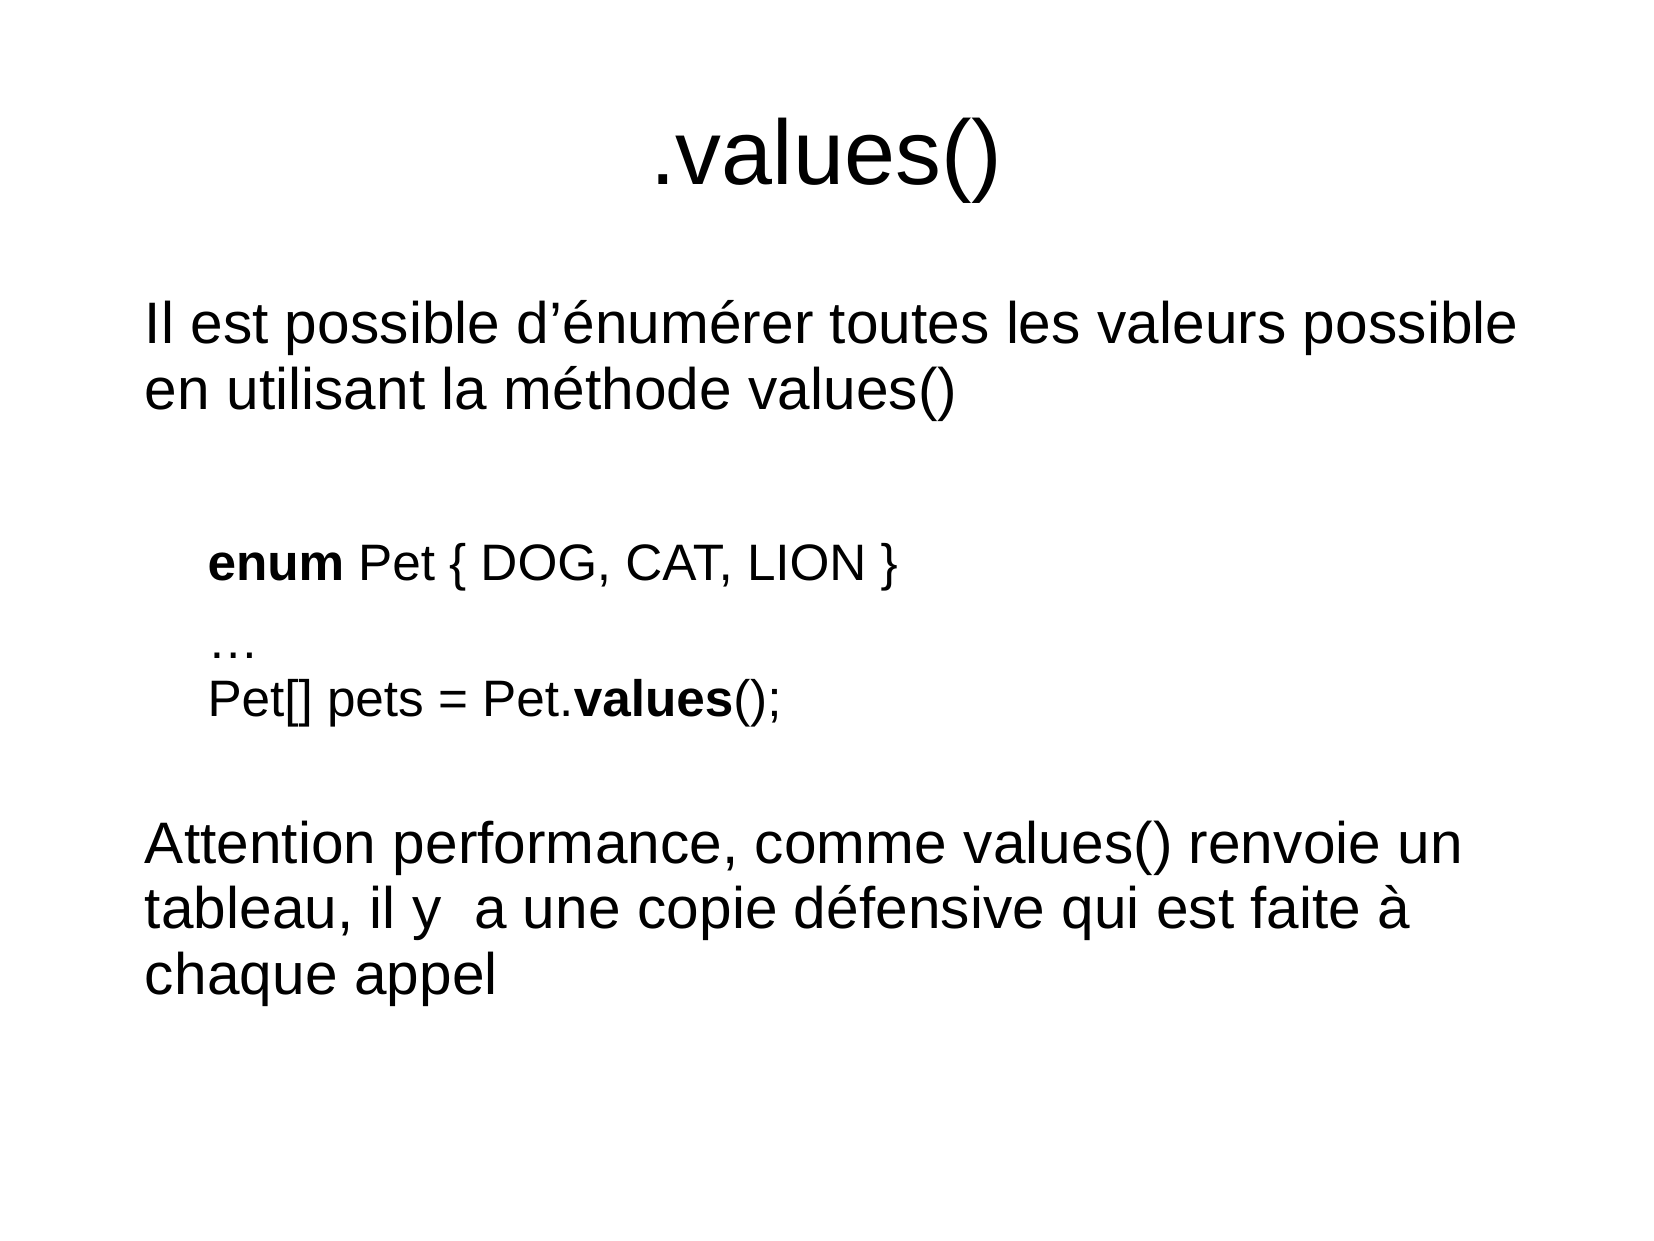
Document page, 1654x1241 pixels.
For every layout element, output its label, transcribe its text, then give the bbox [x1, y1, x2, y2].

title .values() [82, 49, 1571, 257]
list Il est possible d’énumérer toutes les valeurs possible en utilisant la méthode values() enum Pet { DOG, CAT, LION } … Pet[] pets = Pet.values(); Attention performance, comme values() renvoie un tableau, il y a une copie défensive qui est faite à chaque appel [82, 290, 1571, 1010]
